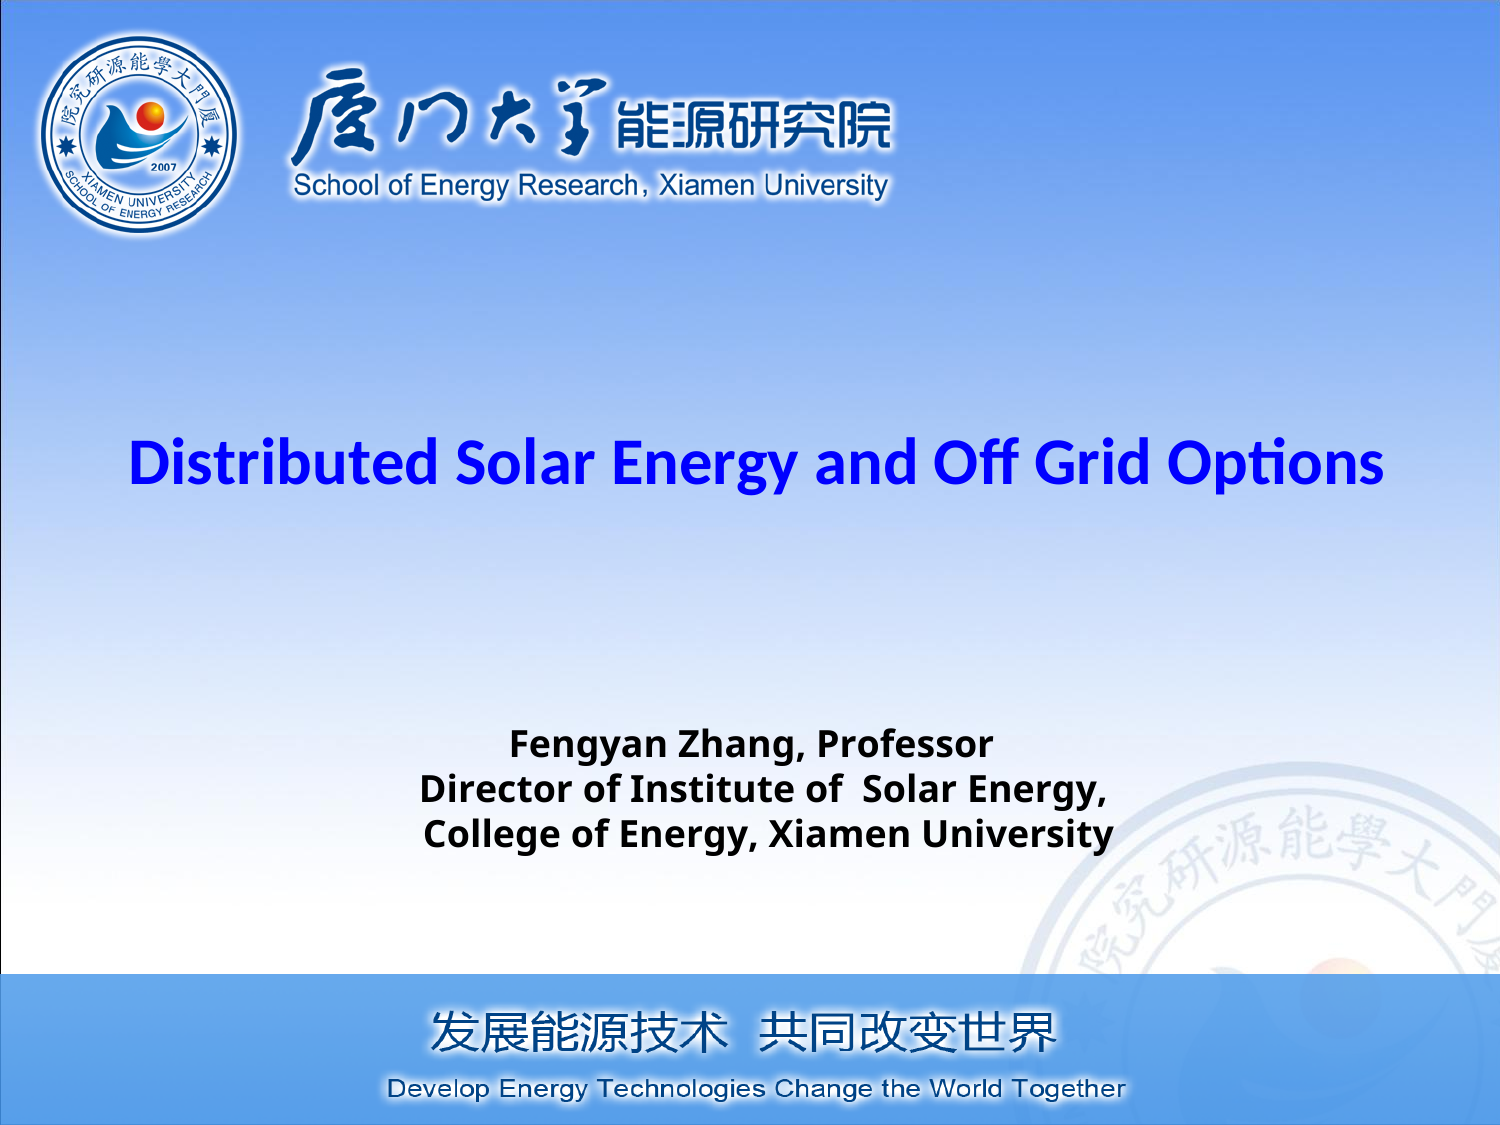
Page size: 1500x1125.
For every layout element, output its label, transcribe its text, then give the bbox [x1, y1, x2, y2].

picture [0, 975, 1500, 1125]
picture [0, 586, 1500, 974]
text_box Distributed Solar Energy and Off Grid Options [0, 249, 1500, 586]
text_box Fengyan Zhang, Professor Director of Institute of Solar Energy, College of Energy, Xiamen University [287, 712, 1251, 908]
picture [0, 0, 1500, 249]
